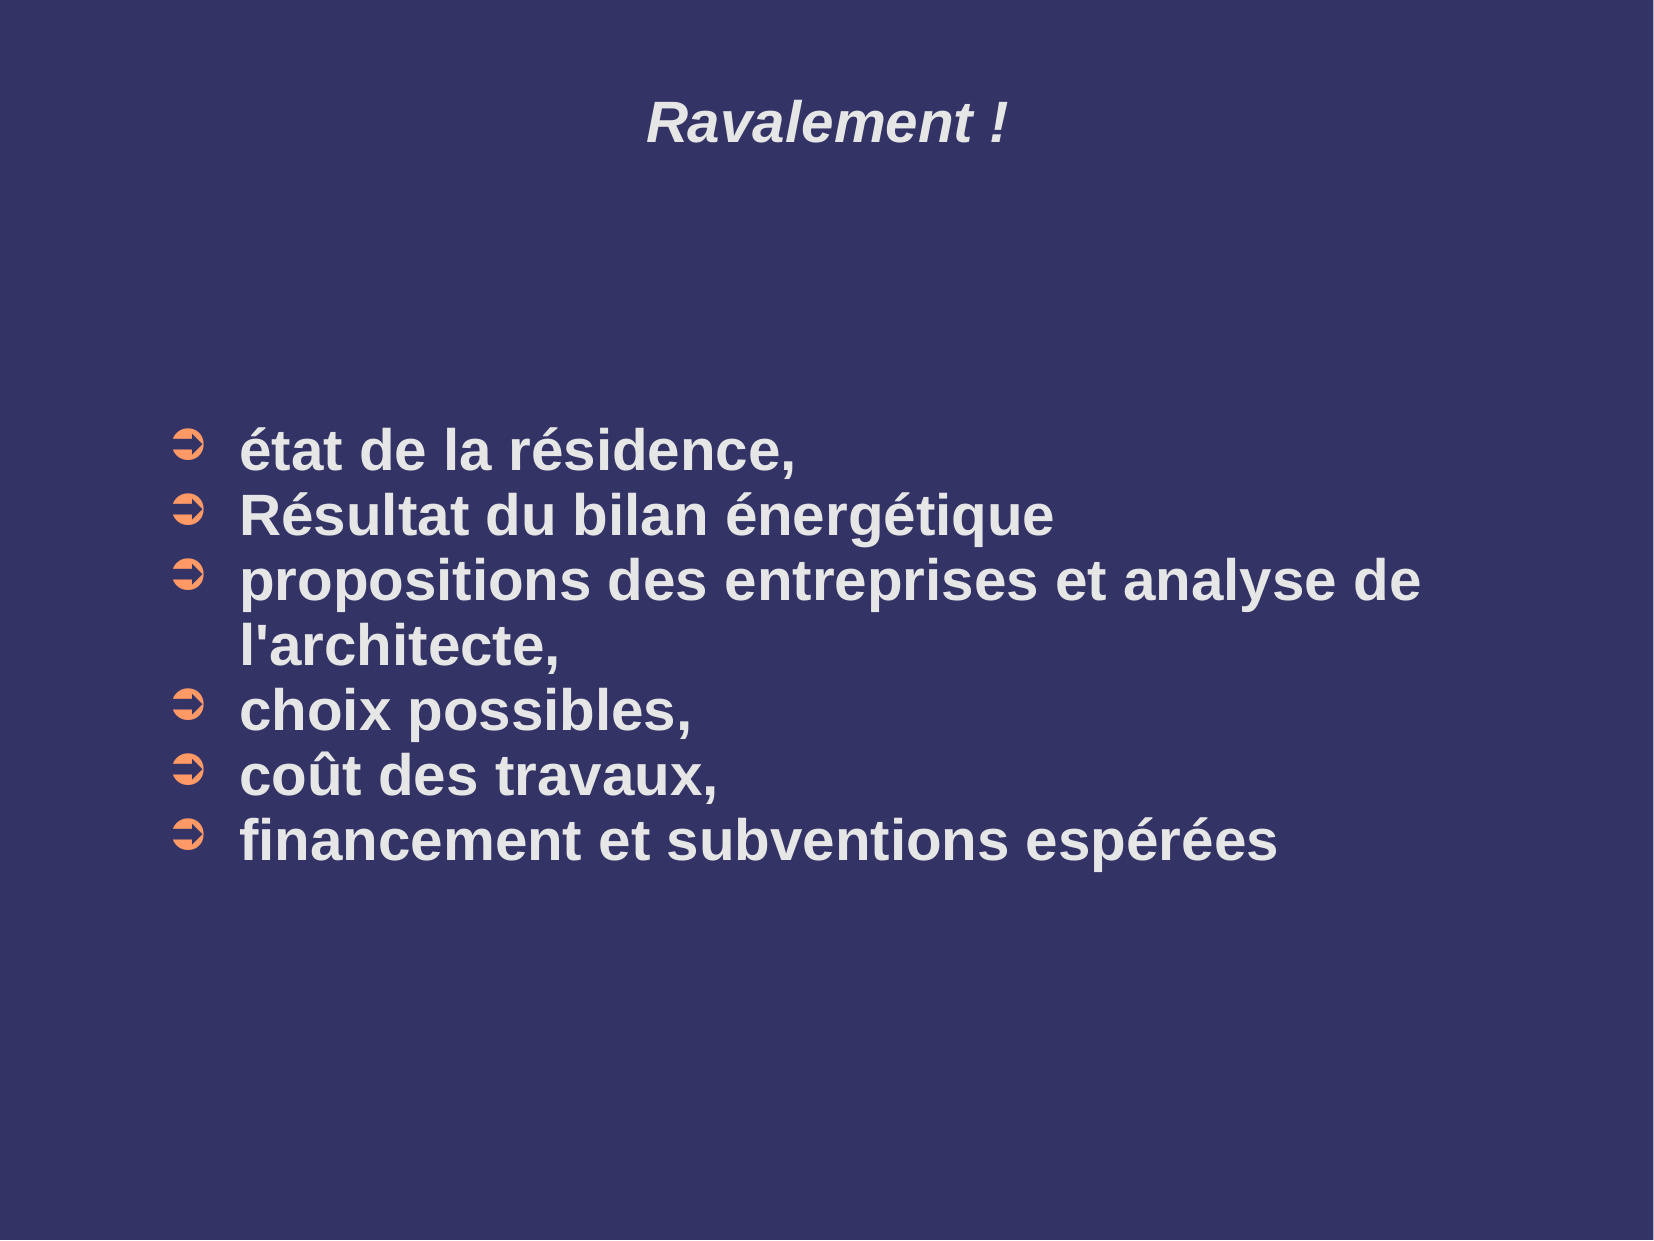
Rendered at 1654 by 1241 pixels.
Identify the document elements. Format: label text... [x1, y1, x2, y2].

list état de la résidence, Résultat du bilan énergétique propositions des entreprises et analyse de l'architecte, choix possibles, coût des travaux, financement et subventions espérées [156, 352, 1548, 1134]
title Ravalement ! [121, 19, 1534, 227]
